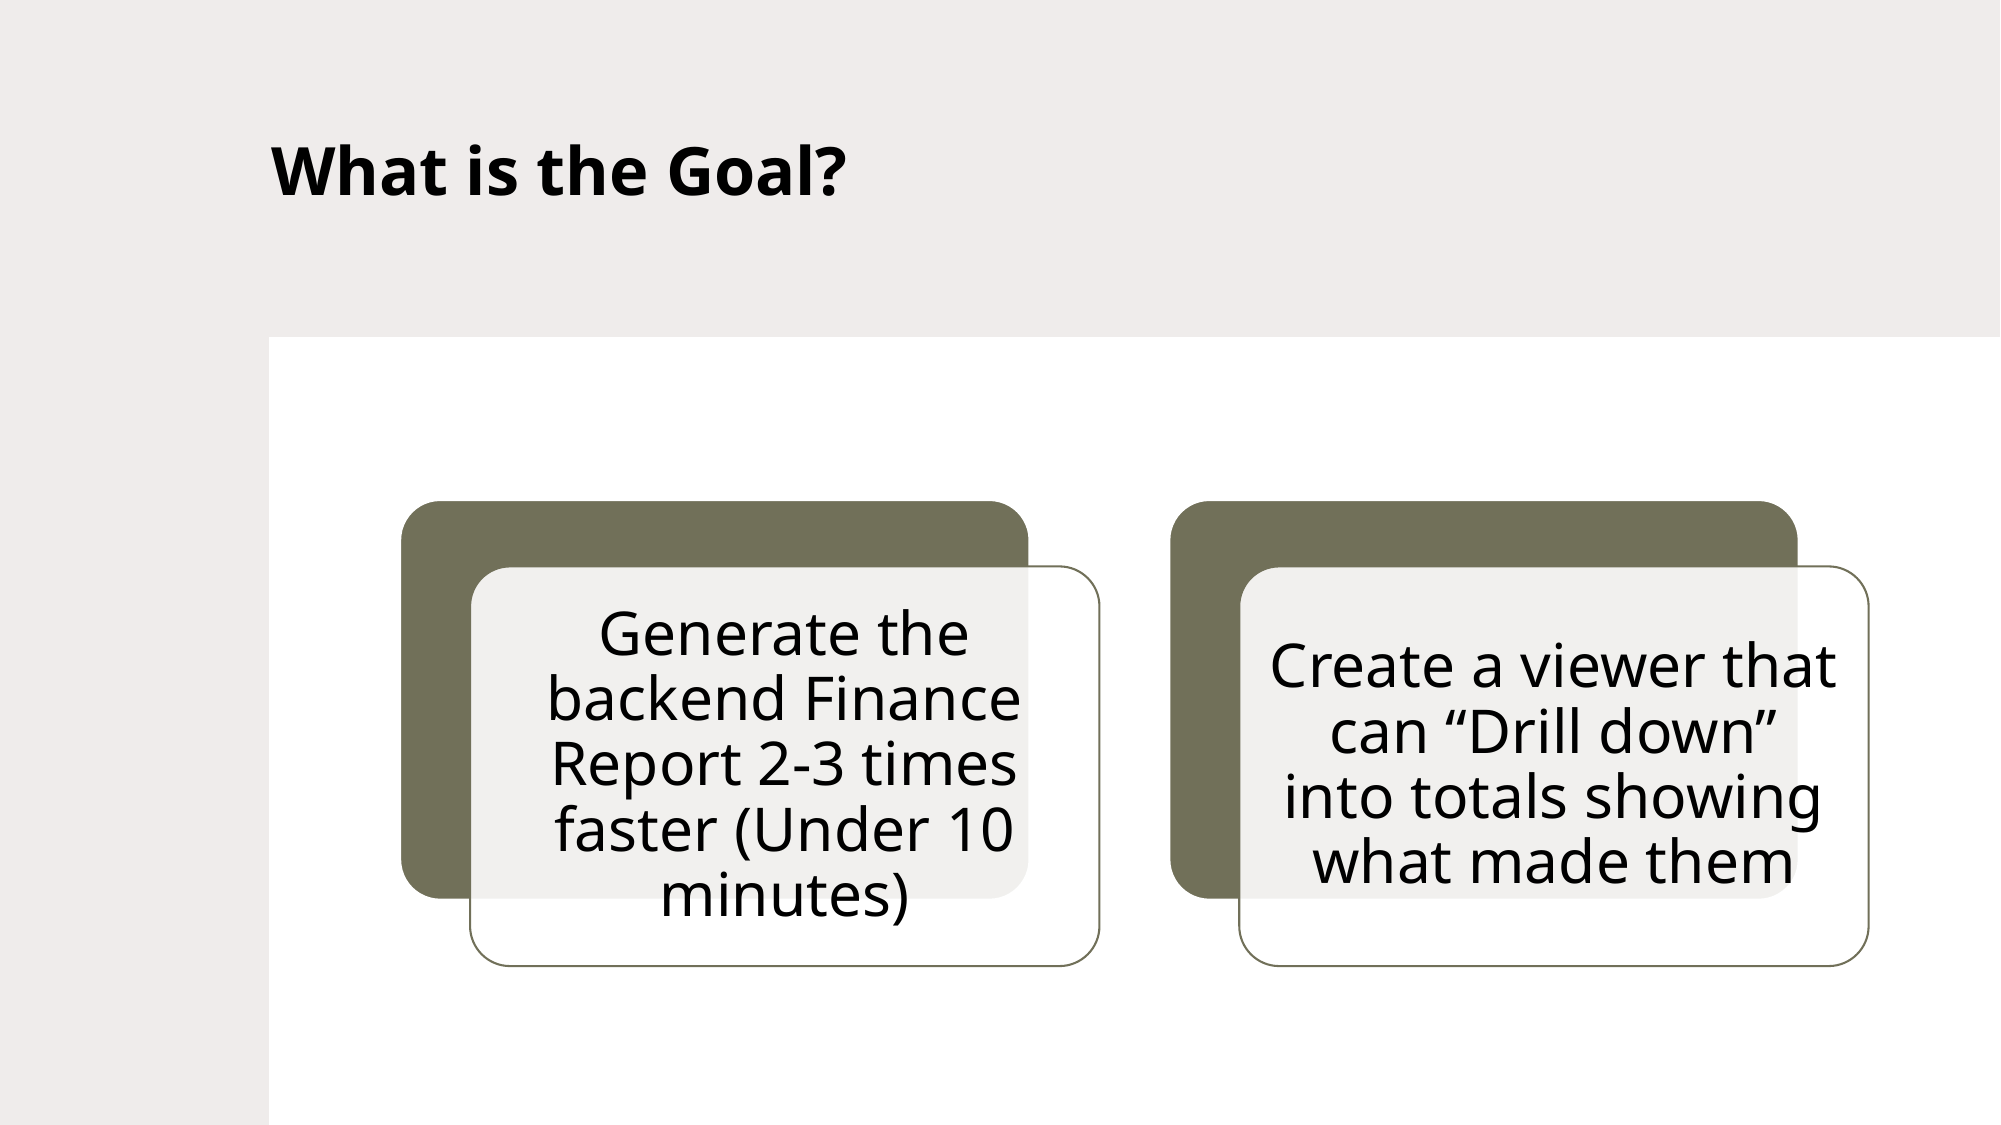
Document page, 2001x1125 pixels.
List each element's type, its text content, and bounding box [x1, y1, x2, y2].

text_box Create a viewer that can “Drill down” into totals showing what made them [1239, 566, 1869, 967]
title What is the Goal? [256, 82, 1801, 256]
text_box [0, 0, 2000, 1125]
text_box Generate the backend Finance Report 2-3 times faster (Under 10 minutes) [470, 566, 1100, 967]
